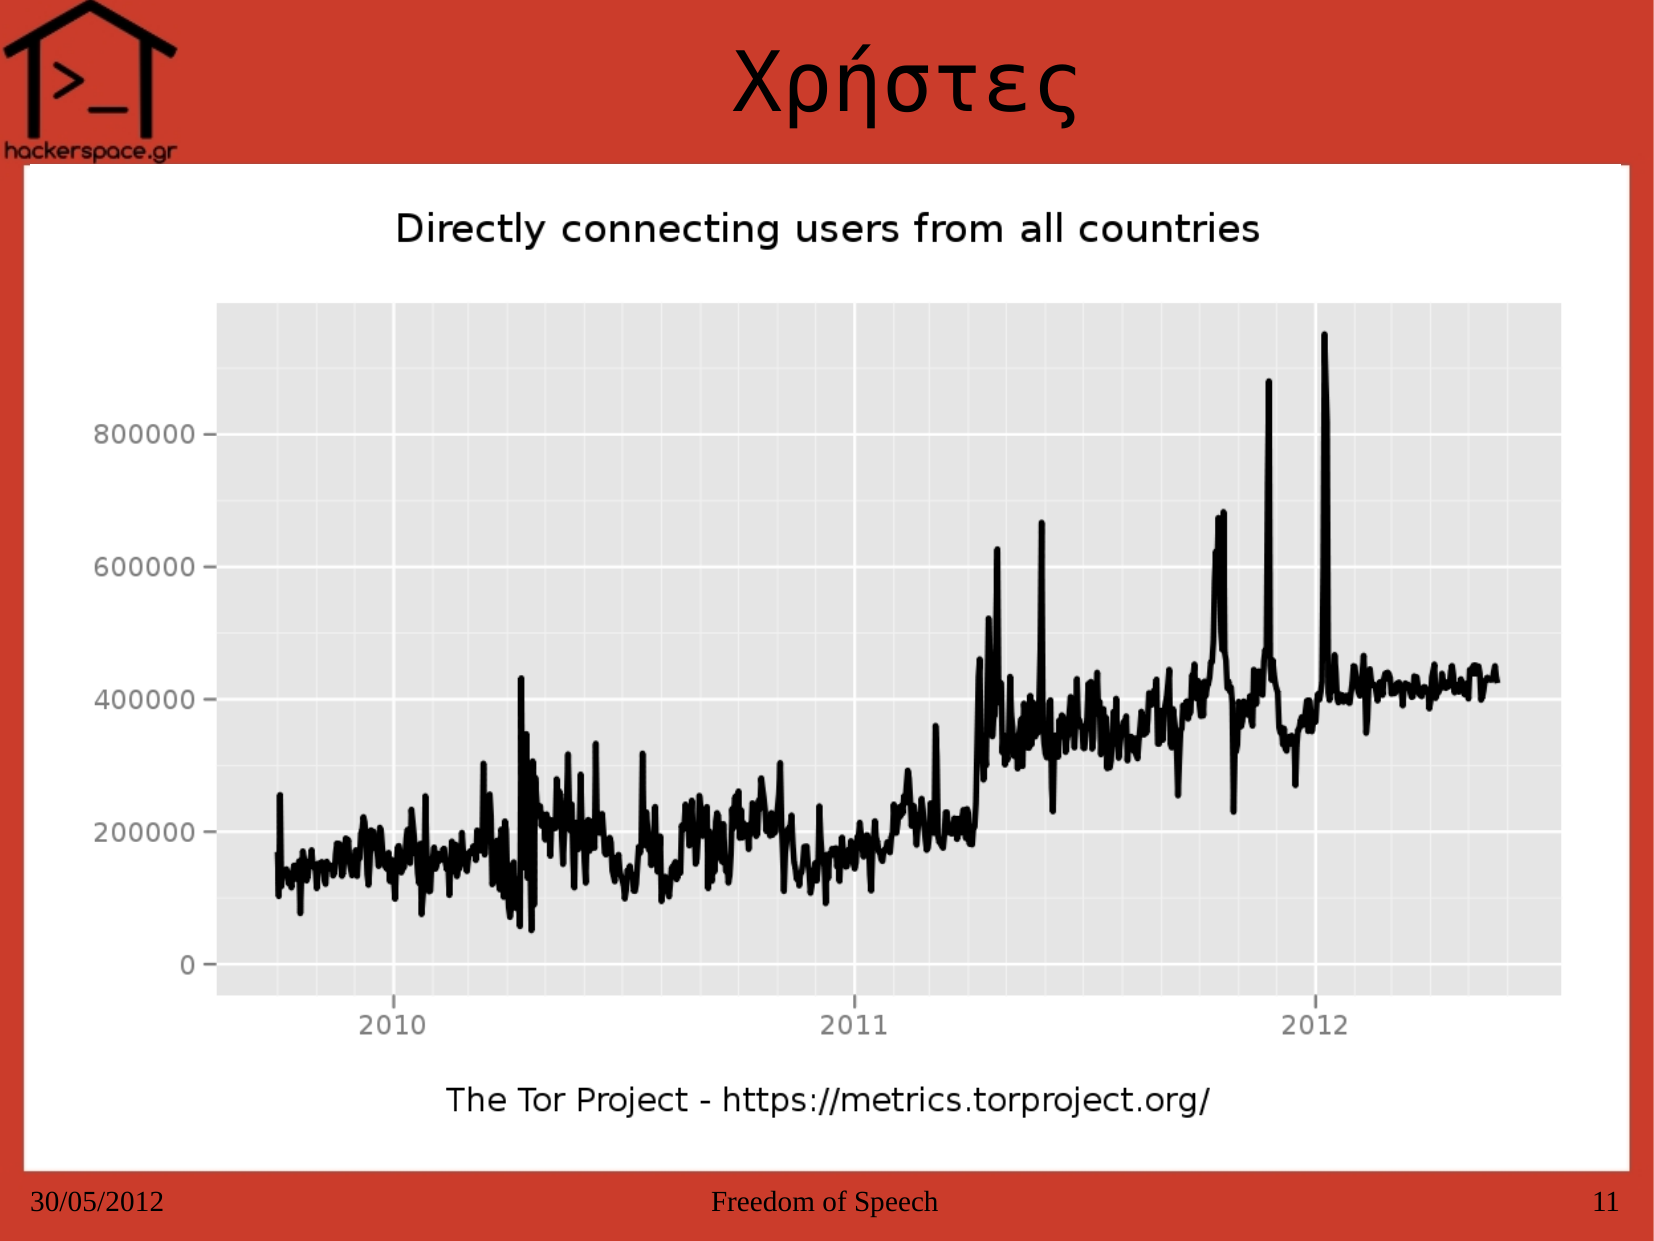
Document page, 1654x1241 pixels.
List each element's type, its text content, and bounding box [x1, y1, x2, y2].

picture [0, 0, 1654, 1241]
title Χρήστες [195, 15, 1621, 151]
